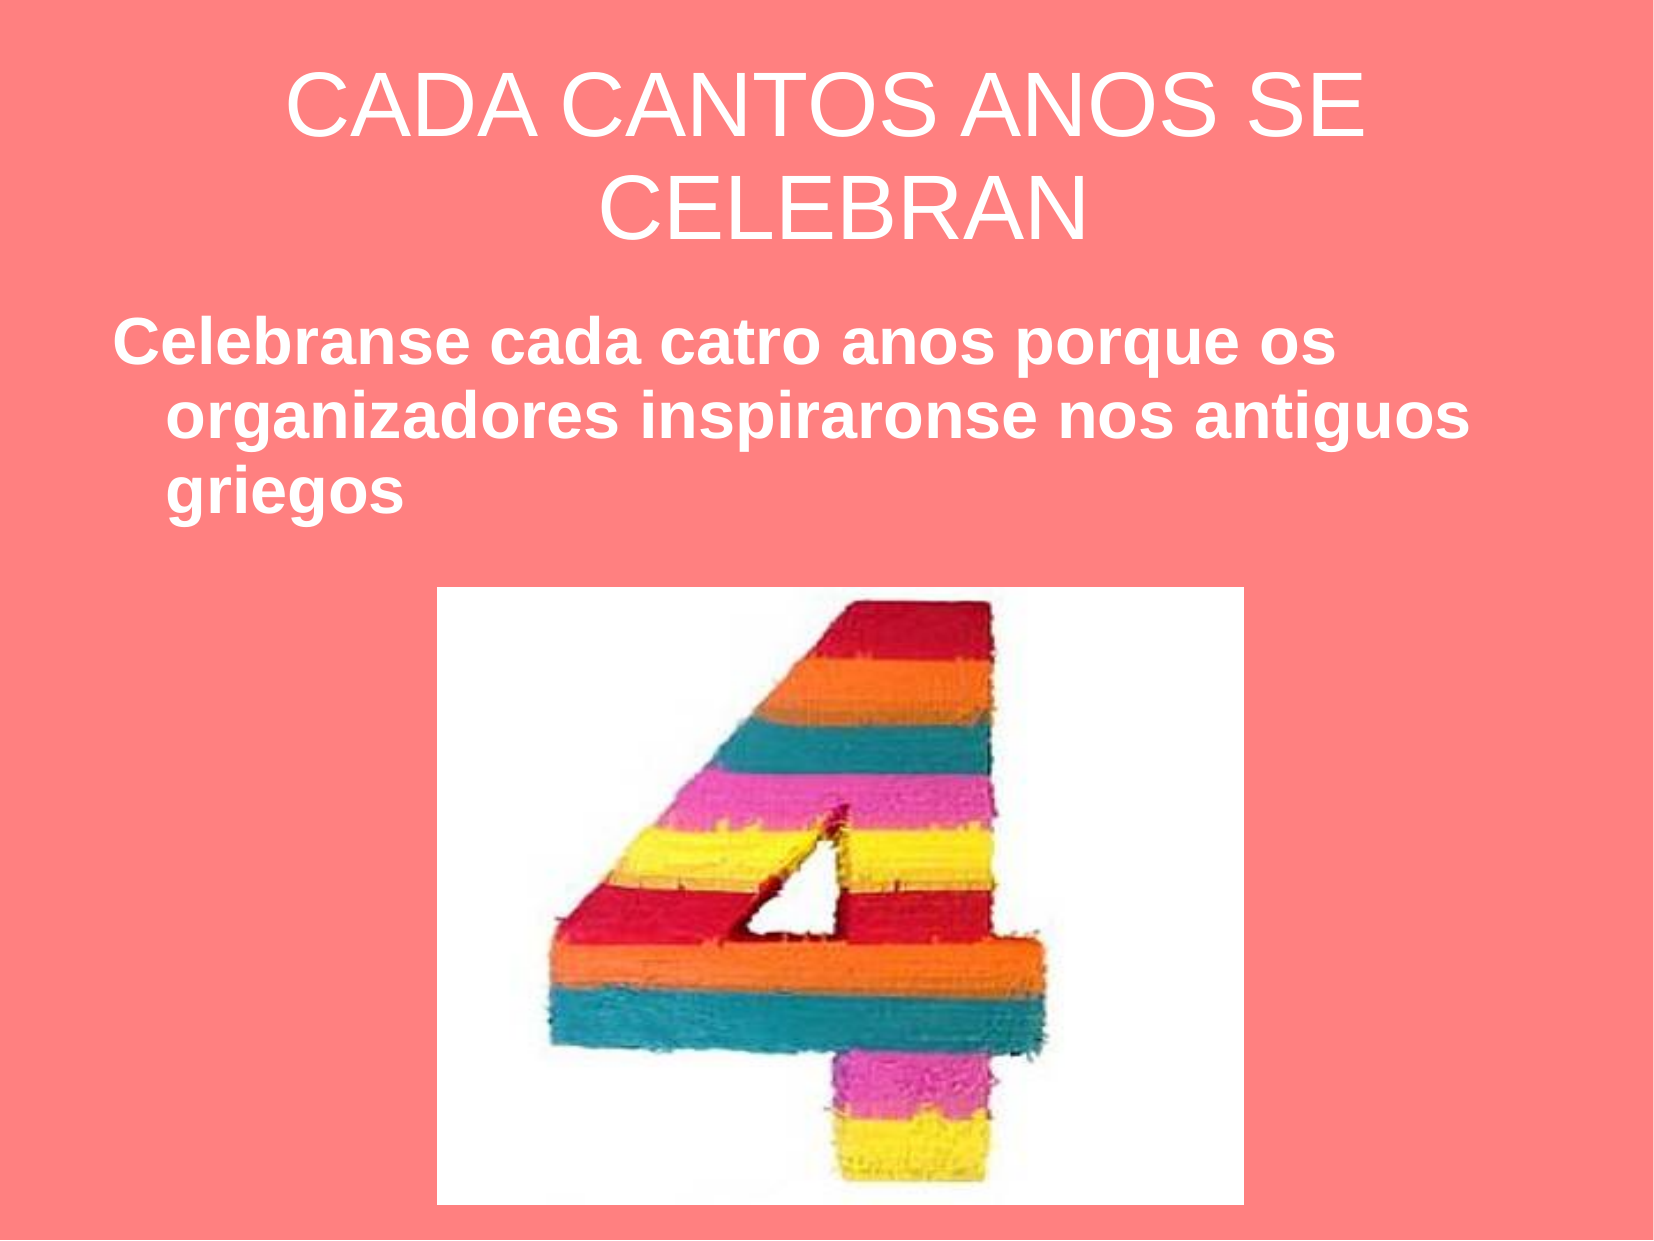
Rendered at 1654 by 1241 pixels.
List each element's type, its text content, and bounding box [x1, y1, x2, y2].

picture [437, 587, 1244, 1205]
title CADA CANTOS ANOS SE CELEBRAN [82, 52, 1571, 260]
list Celebranse cada catro anos porque os organizadores inspiraronse nos antiguos griegos [94, 303, 1583, 579]
